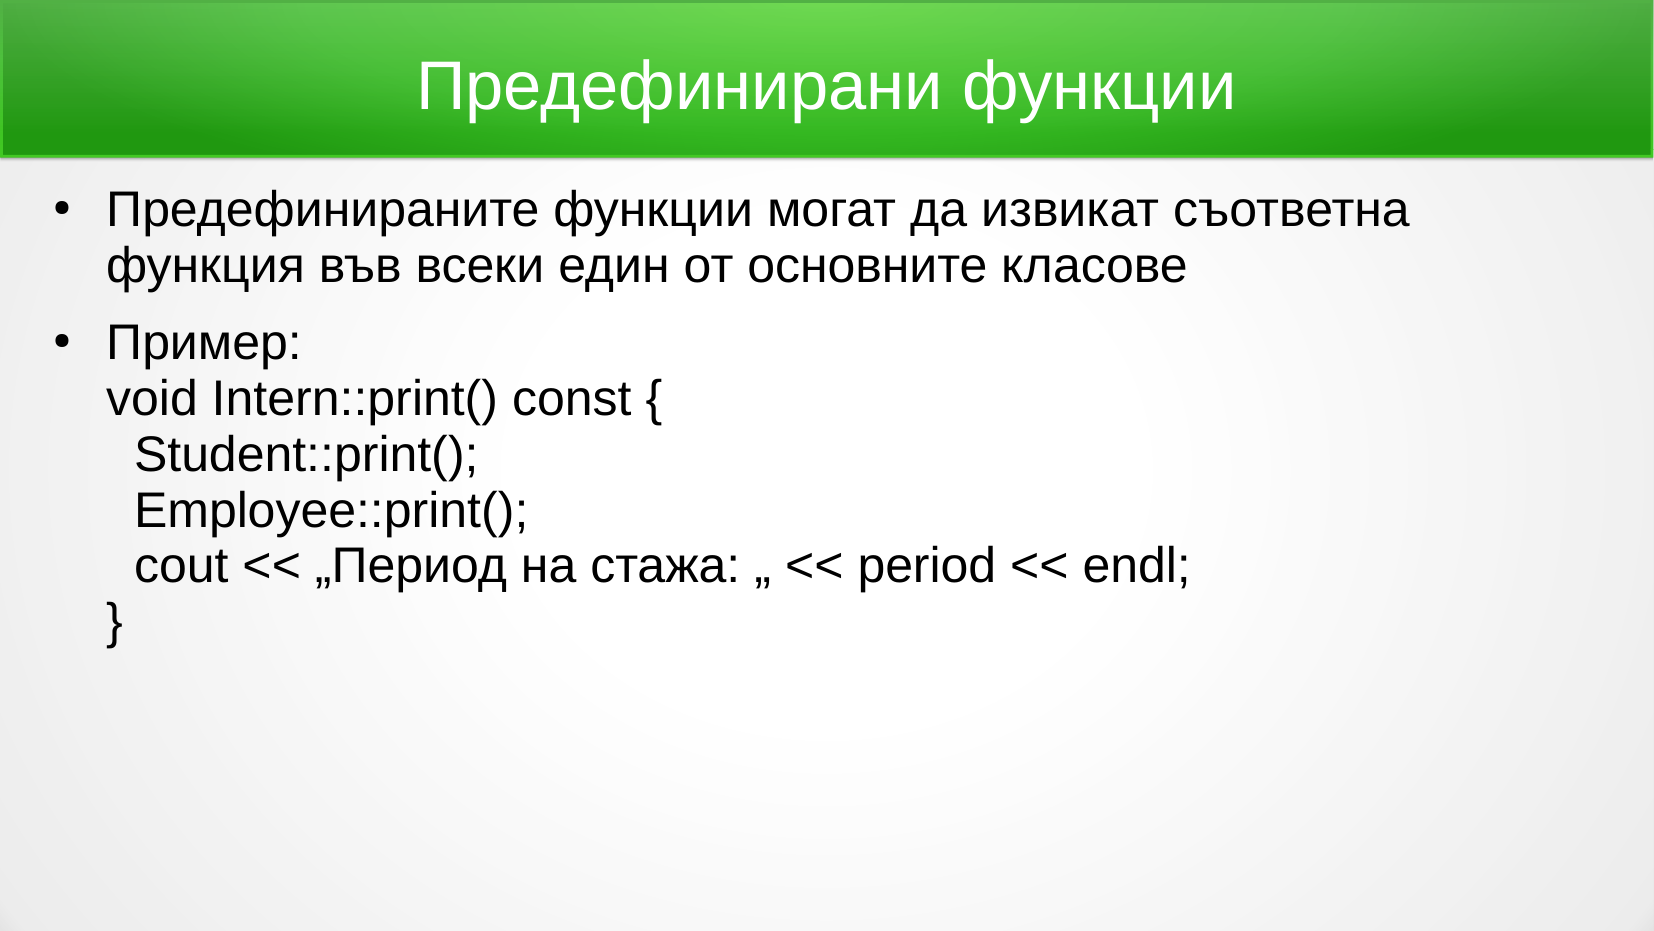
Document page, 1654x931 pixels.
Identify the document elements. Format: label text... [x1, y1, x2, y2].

title Предефинирани функции [82, 37, 1571, 135]
list Предефинираните функции могат да извикат съответна функция във всеки един от основните класове Пример: void Intern::print() const { Student::print(); Employee::print(); cout << „Период на стажа: „ << period << endl; } [35, 181, 1619, 898]
